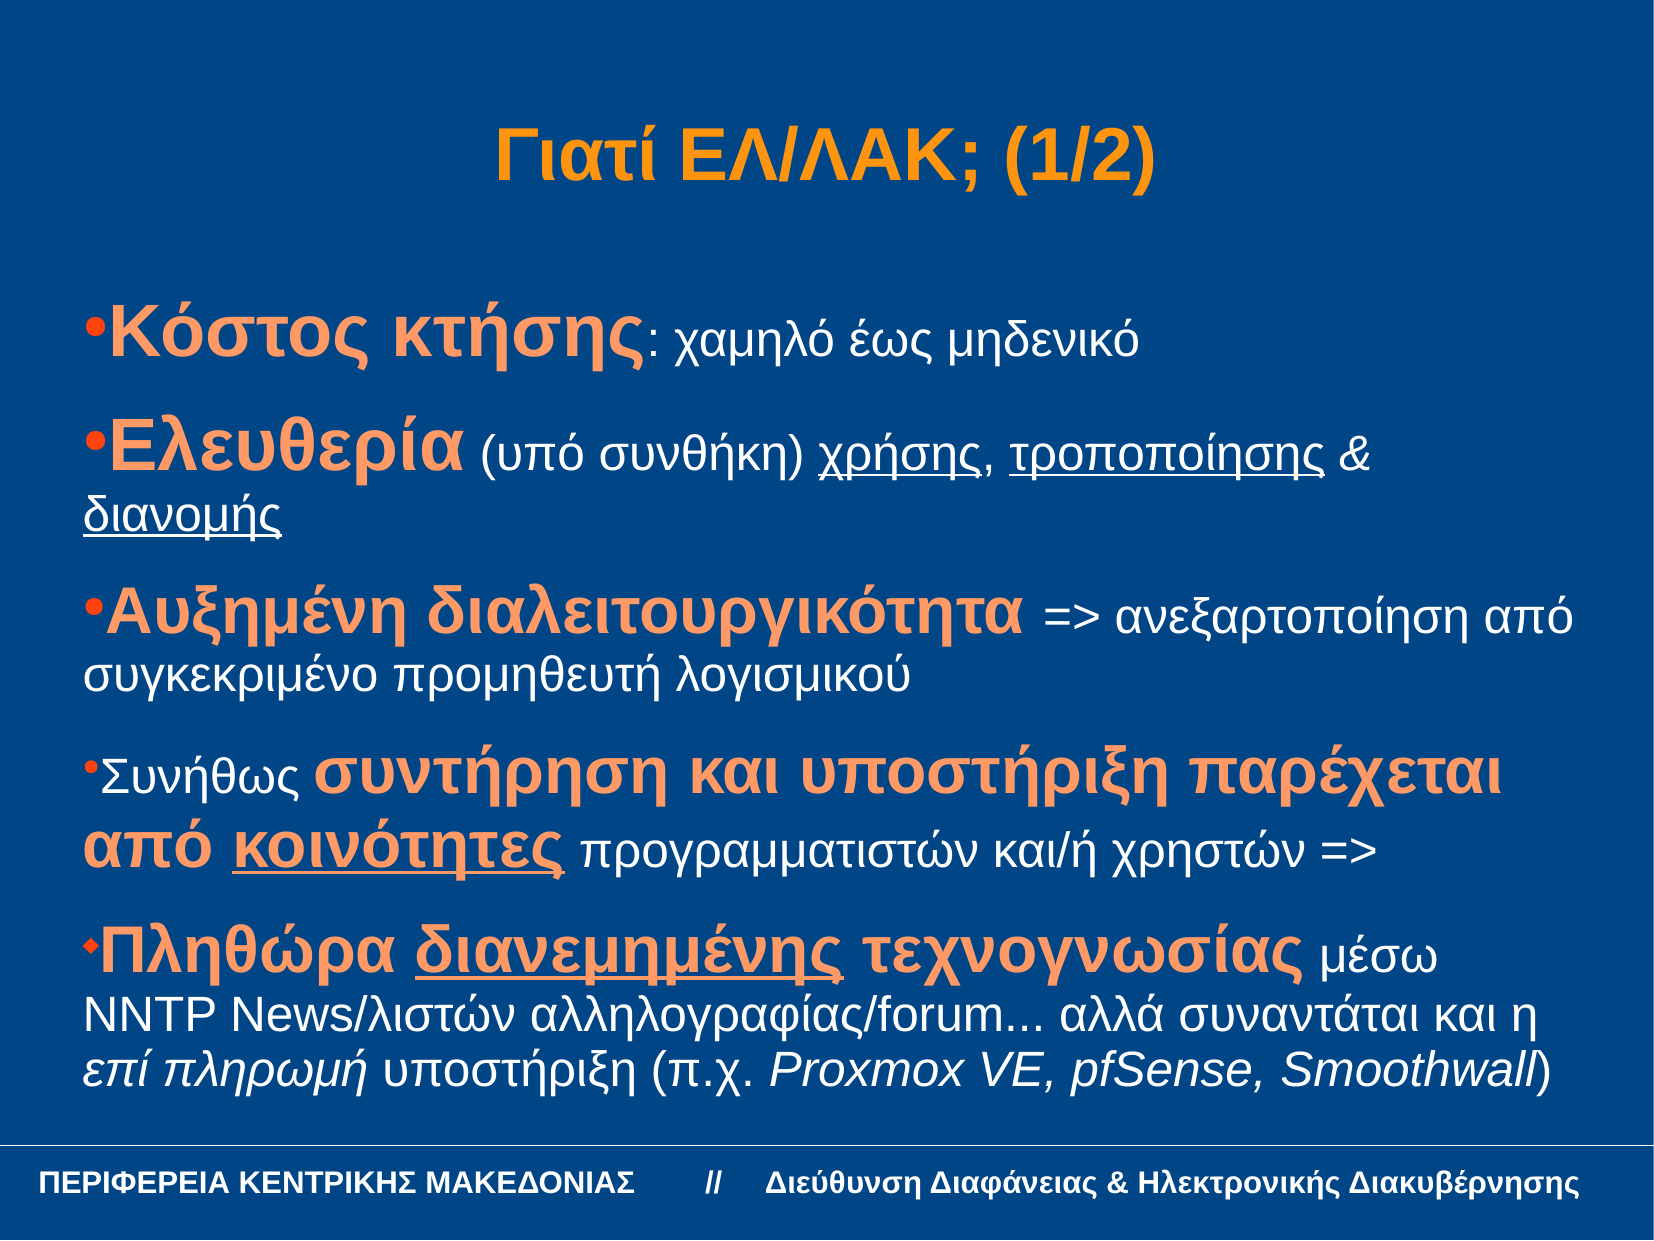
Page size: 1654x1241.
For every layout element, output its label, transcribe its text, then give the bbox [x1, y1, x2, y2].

list Κόστος κτήσης: χαμηλό έως μηδενικό Ελευθερία (υπό συνθήκη) χρήσης, τροποποίησης & διανομής Αυξημένη διαλειτουργικότητα => ανεξαρτοποίηση από συγκεκριμένο προμηθευτή λογισμικού Συνήθως συντήρηση και υποστήριξη παρέχεται από κοινότητες προγραμματιστών και/ή χρηστών => Πληθώρα διανεμημένης τεχνογνωσίας μέσω NNTP News/λιστών αλληλογραφίας/forum... αλλά συναντάται και η επί πληρωμή υποστήριξη (π.χ. Proxmox VE, pfSense, Smoothwall) [82, 290, 1583, 1099]
title Γιατί ΕΛ/ΛΑΚ; (1/2) [82, 49, 1571, 257]
text_box ΠΕΡΙΦΕΡΕΙΑ ΚΕΝΤΡΙΚΗΣ ΜΑΚΕΔΟΝΙΑΣ // Διεύθυνση Διαφάνειας & Ηλεκτρονικής Διακυβέρνησης [23, 1157, 1654, 1208]
